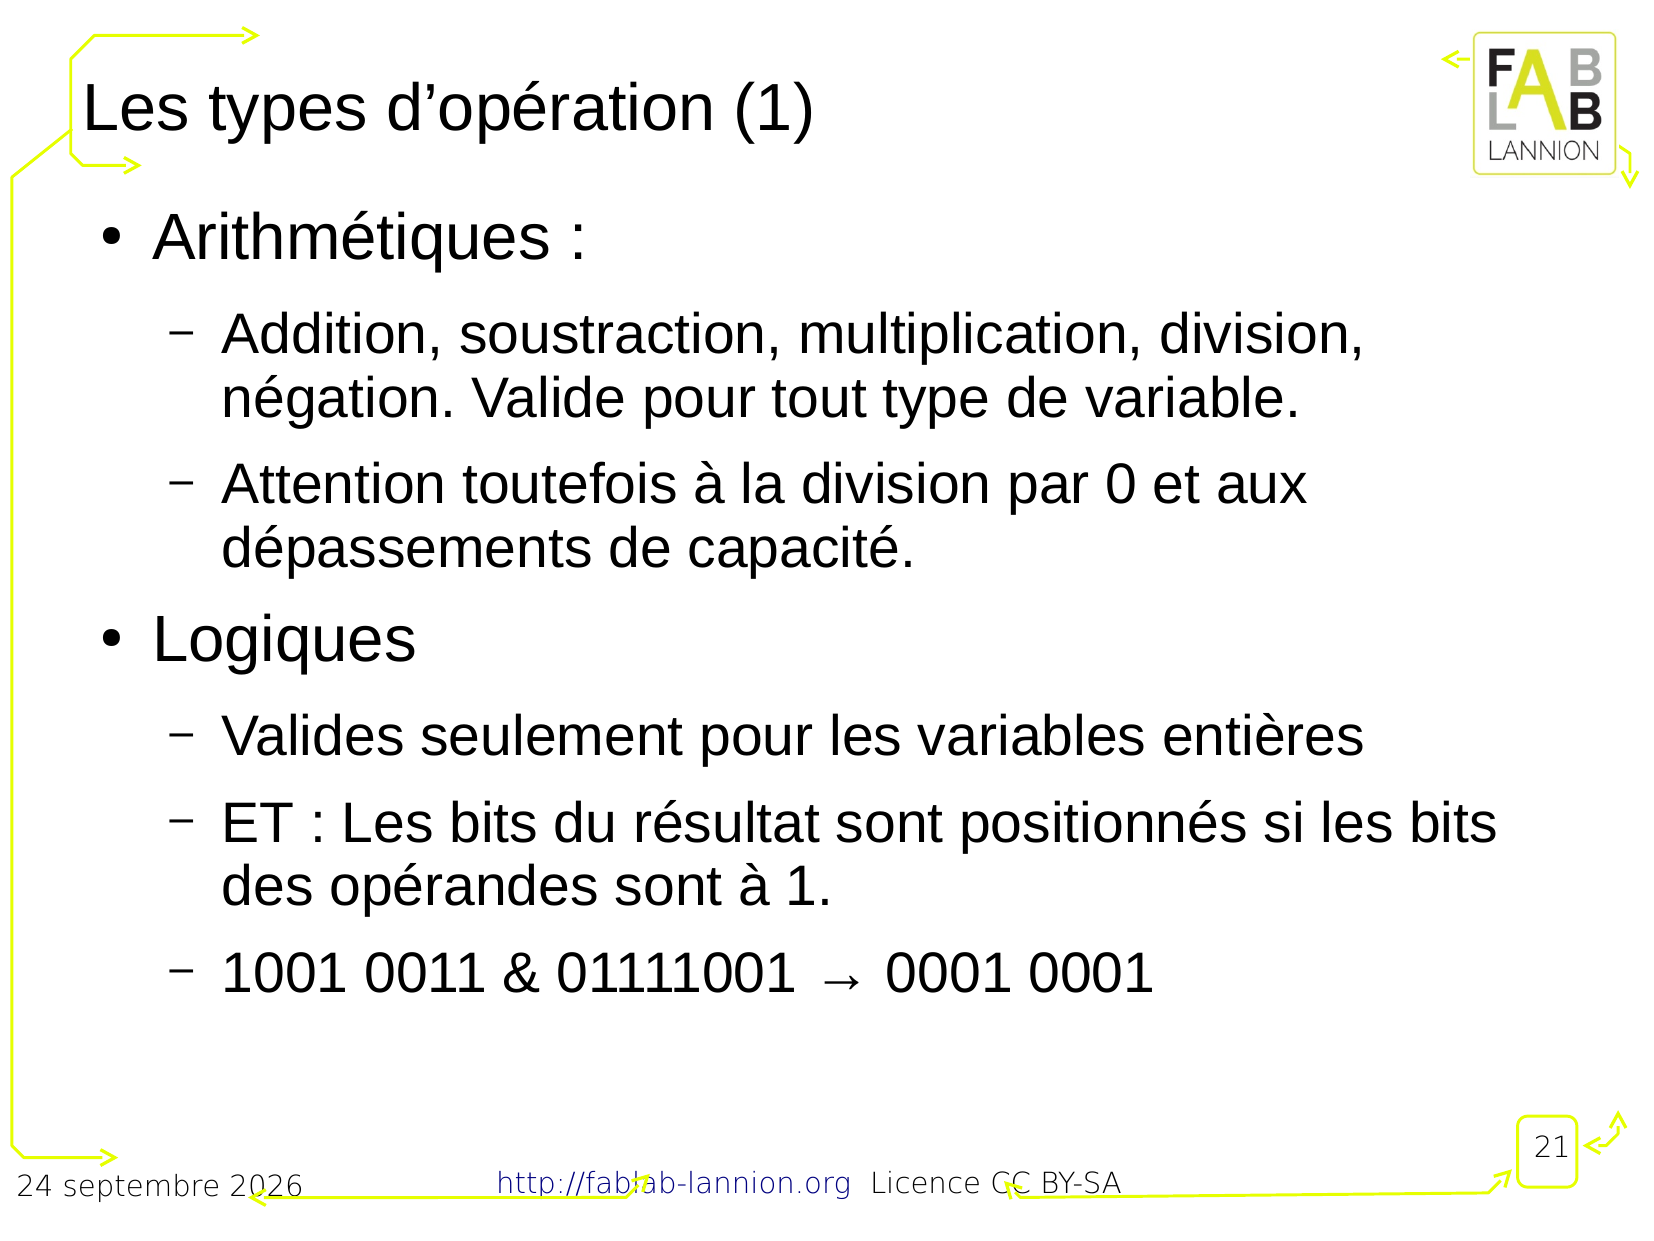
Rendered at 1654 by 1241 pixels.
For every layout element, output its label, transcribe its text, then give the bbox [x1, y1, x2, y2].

title Les types d’opération (1) [82, 49, 1441, 166]
list Arithmétiques : Addition, soustraction, multiplication, division, négation. Valide pour tout type de variable. Attention toutefois à la division par 0 et aux dépassements de capacité. Logiques Valides seulement pour les variables entières ET : Les bits du résultat sont positionnés si les bits des opérandes sont à 1. 1001 0011 & 01111001 → 0001 0001 [82, 200, 1571, 1010]
picture [1470, 29, 1619, 178]
